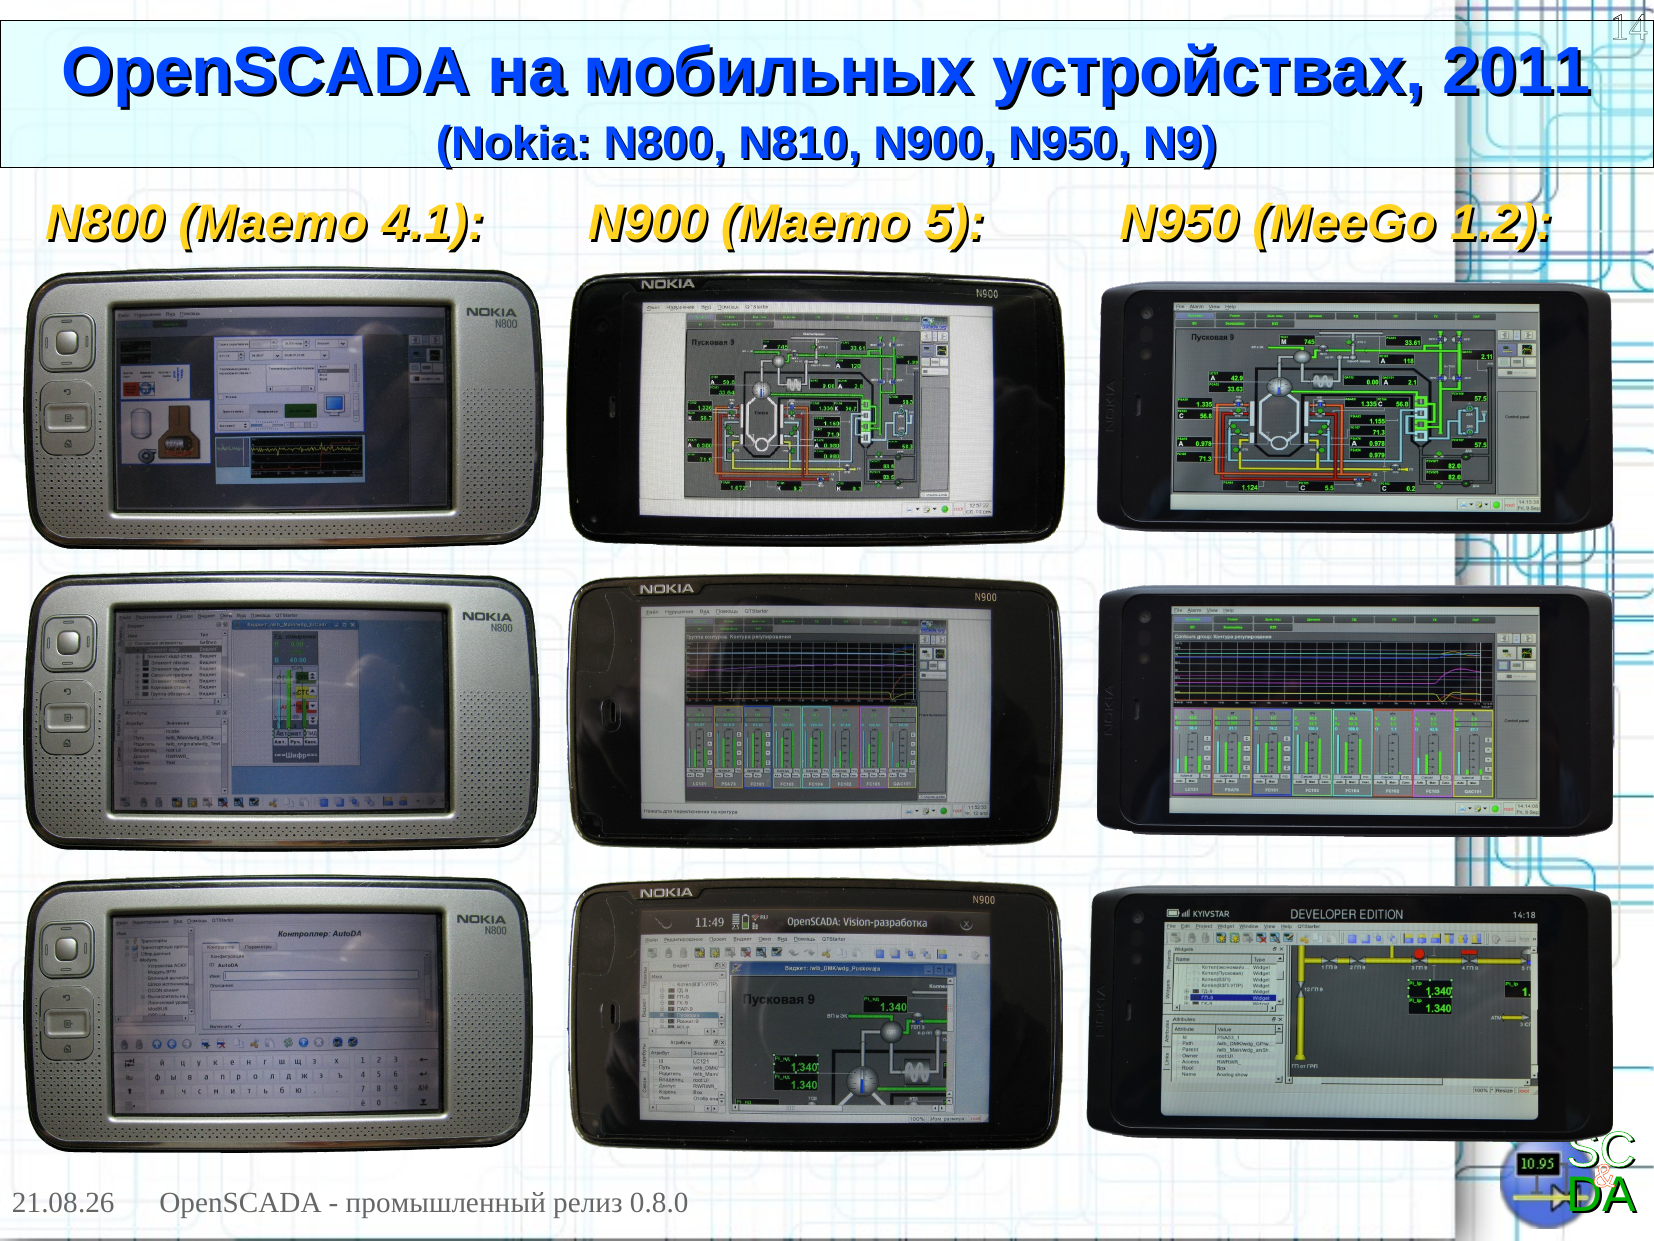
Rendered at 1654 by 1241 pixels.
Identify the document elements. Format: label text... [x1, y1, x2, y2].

title OpenSCADA на мобильных устройствах, 2011 (Nokia: N800, N810, N900, N950, N9) [0, 26, 1654, 162]
text_box N900 (Maemo 5): [572, 185, 1010, 241]
text_box N950 (MeeGo 1.2): [1103, 185, 1565, 241]
picture [0, 0, 1654, 20]
text_box N800 (Maemo 4.1): [29, 185, 544, 241]
picture [0, 168, 1654, 1241]
